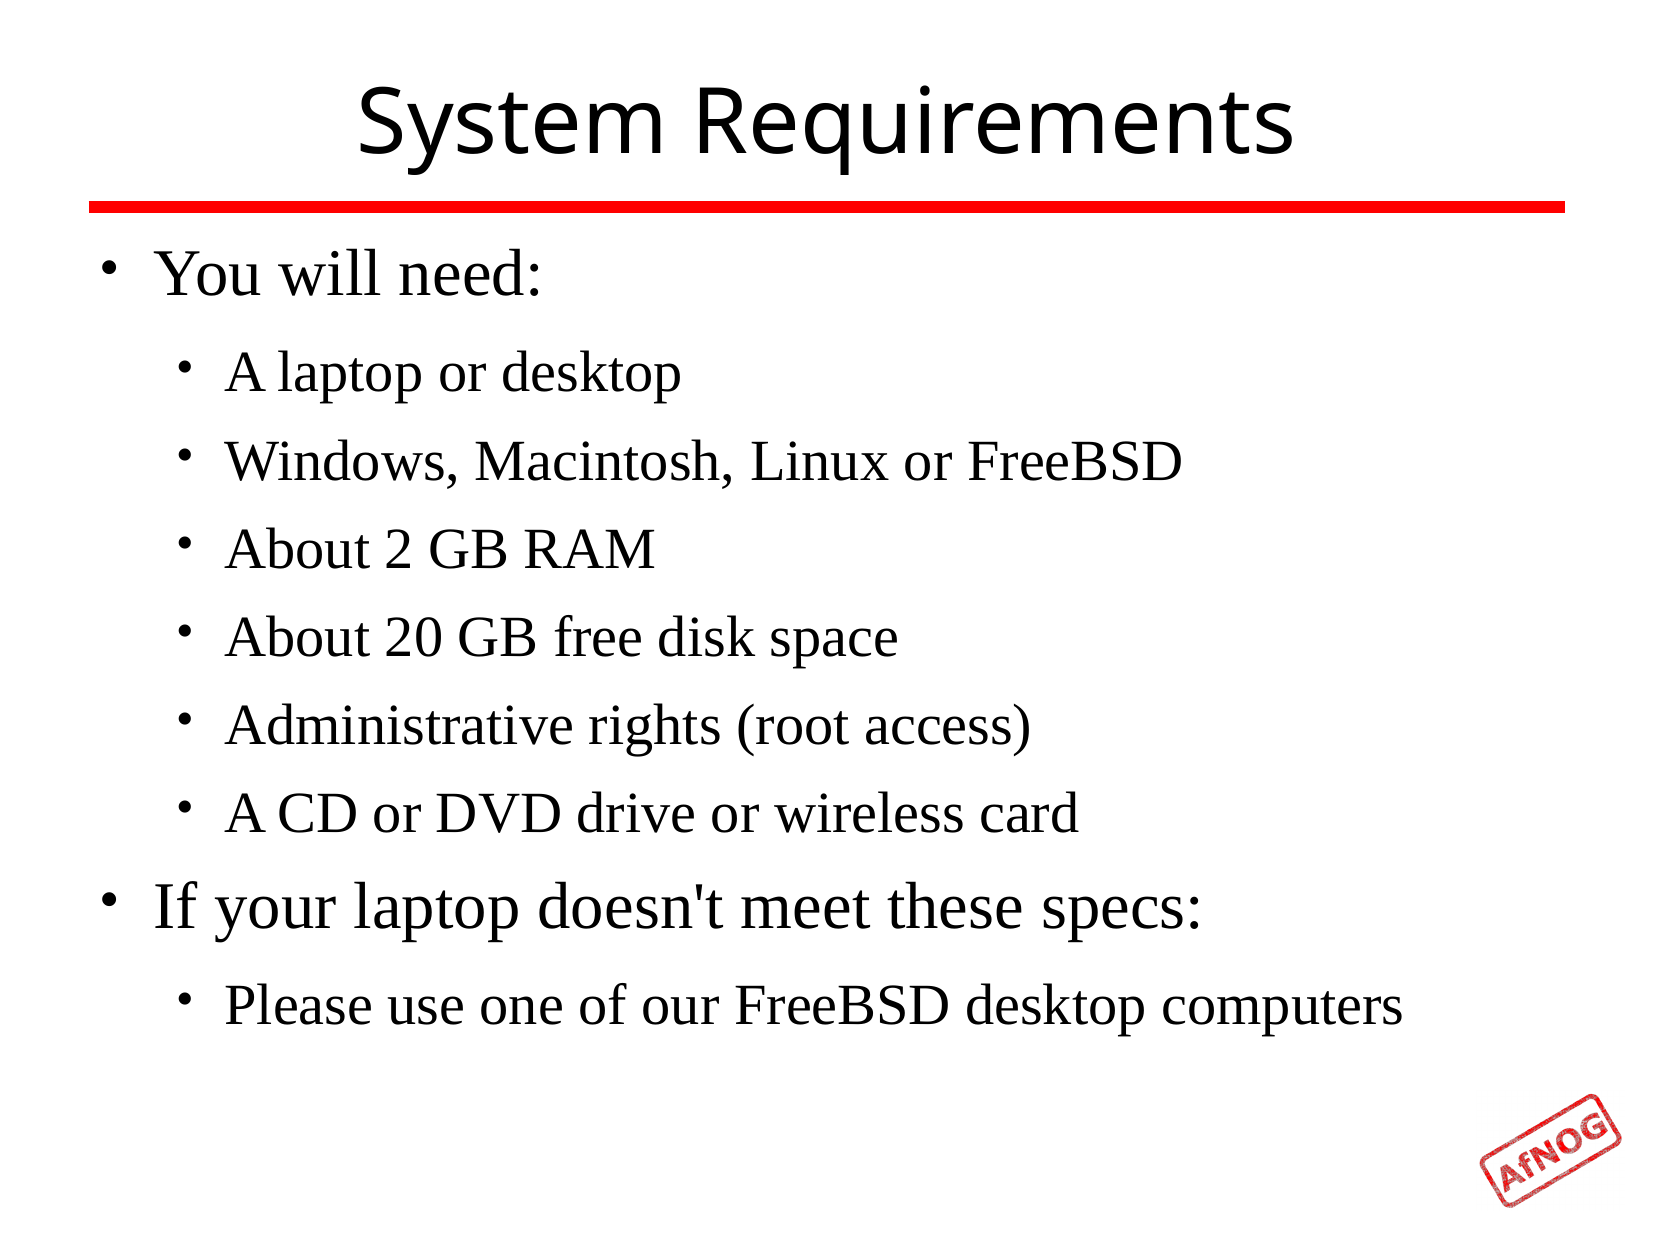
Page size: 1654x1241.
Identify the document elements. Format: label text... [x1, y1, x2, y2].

list You will need: A laptop or desktop Windows, Macintosh, Linux or FreeBSD About 2 GB RAM About 20 GB free disk space Administrative rights (root access) A CD or DVD drive or wireless card If your laptop doesn't meet these specs: Please use one of our FreeBSD desktop computers [82, 236, 1571, 1108]
title System Requirements [88, 36, 1565, 200]
picture [1476, 1090, 1625, 1211]
